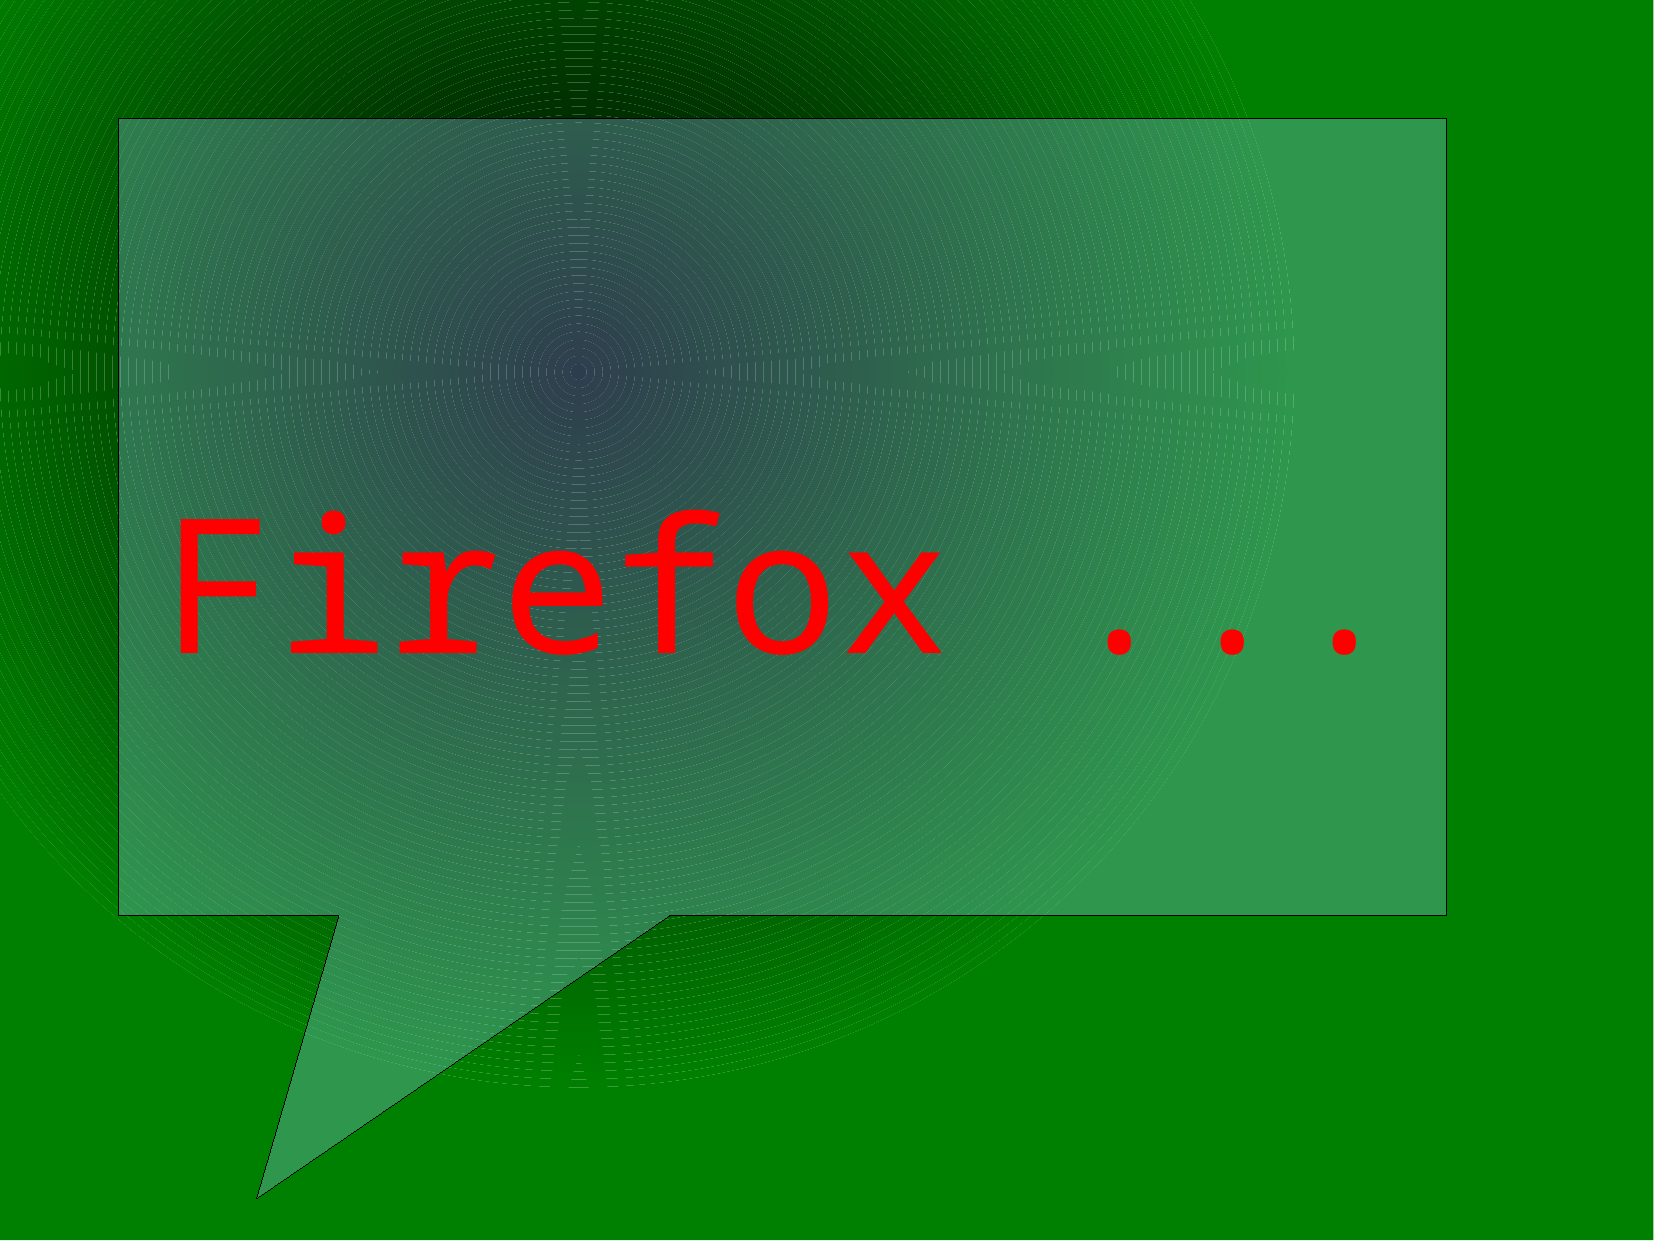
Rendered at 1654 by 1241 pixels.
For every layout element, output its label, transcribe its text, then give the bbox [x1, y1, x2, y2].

text_box Firefox ... [118, 118, 1447, 1199]
